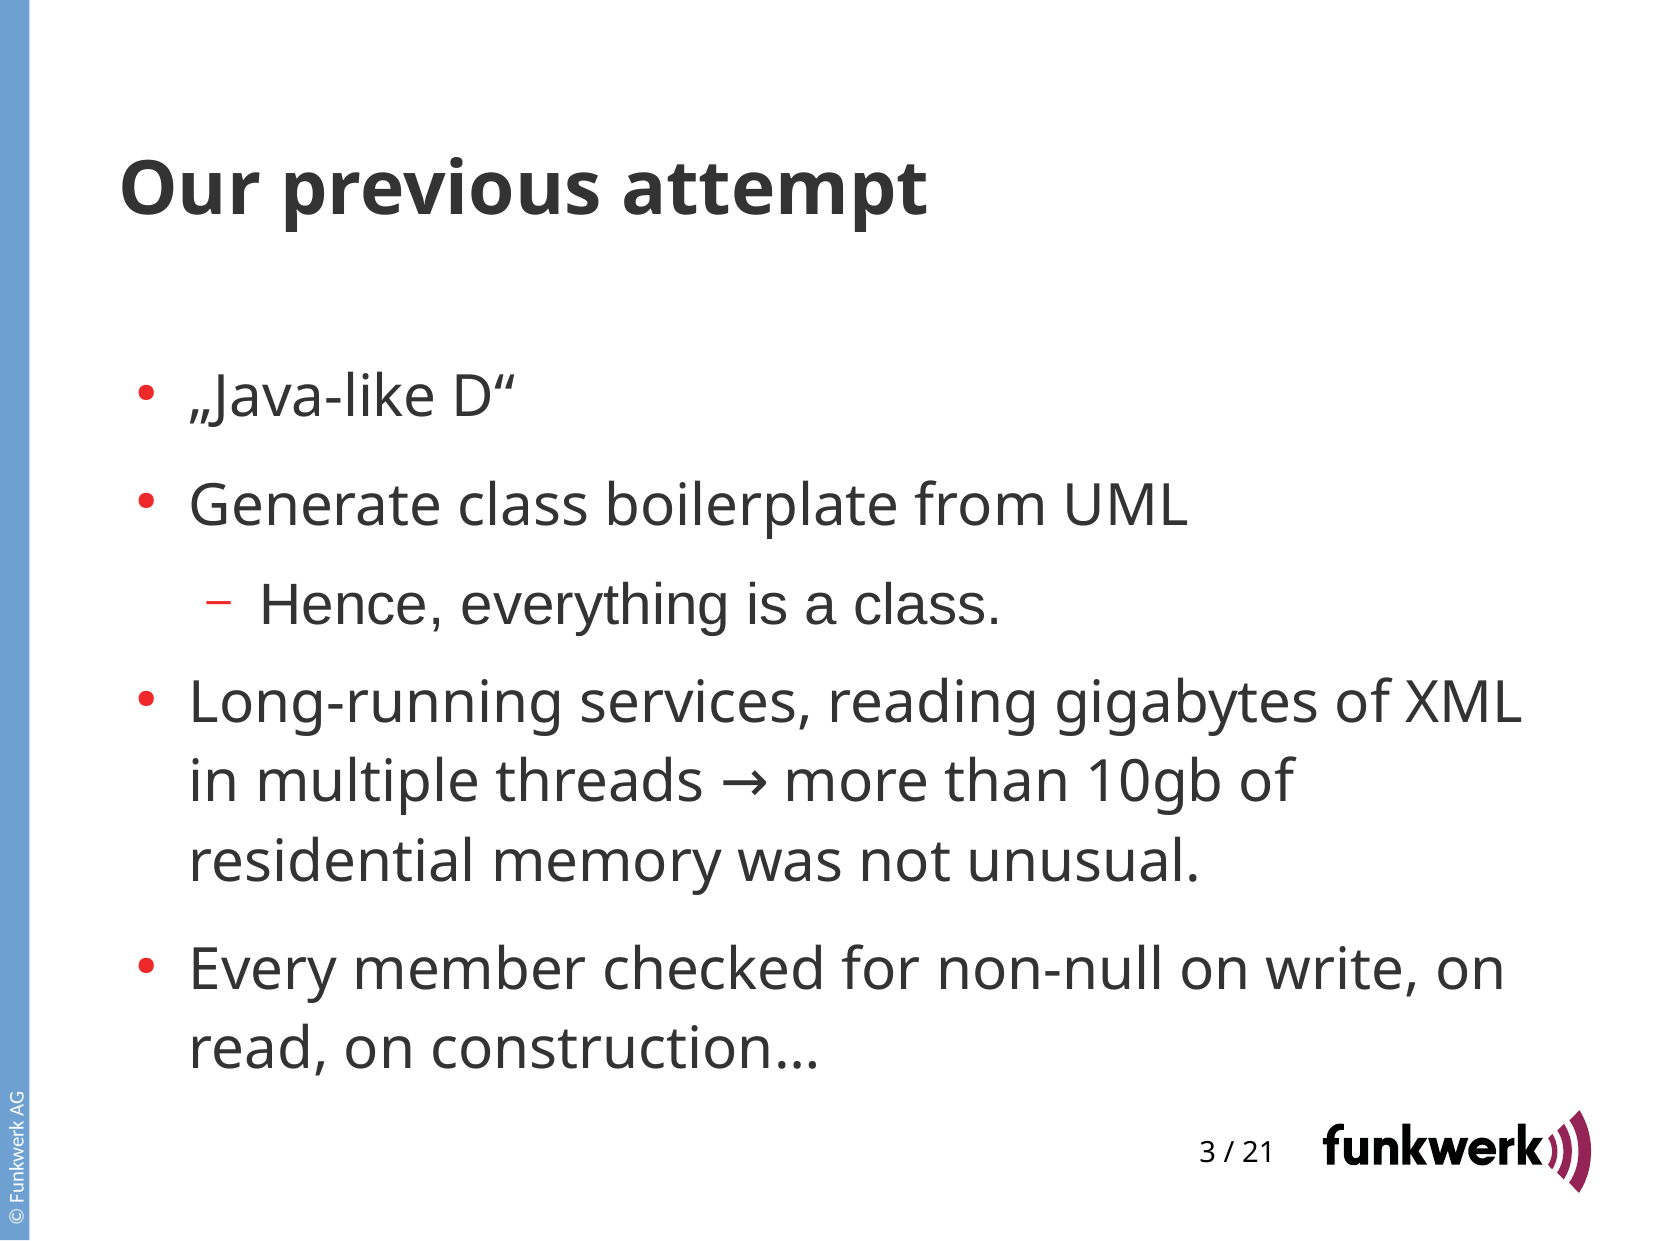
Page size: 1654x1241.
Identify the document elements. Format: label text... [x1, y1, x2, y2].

list „Java-like D“ Generate class boilerplate from UML Hence, everything is a class. Long-running services, reading gigabytes of XML in multiple threads → more than 10gb of residential memory was not unusual. Every member checked for non-null on write, on read, on construction… [118, 354, 1536, 1074]
title Our previous attempt [118, 49, 1571, 237]
